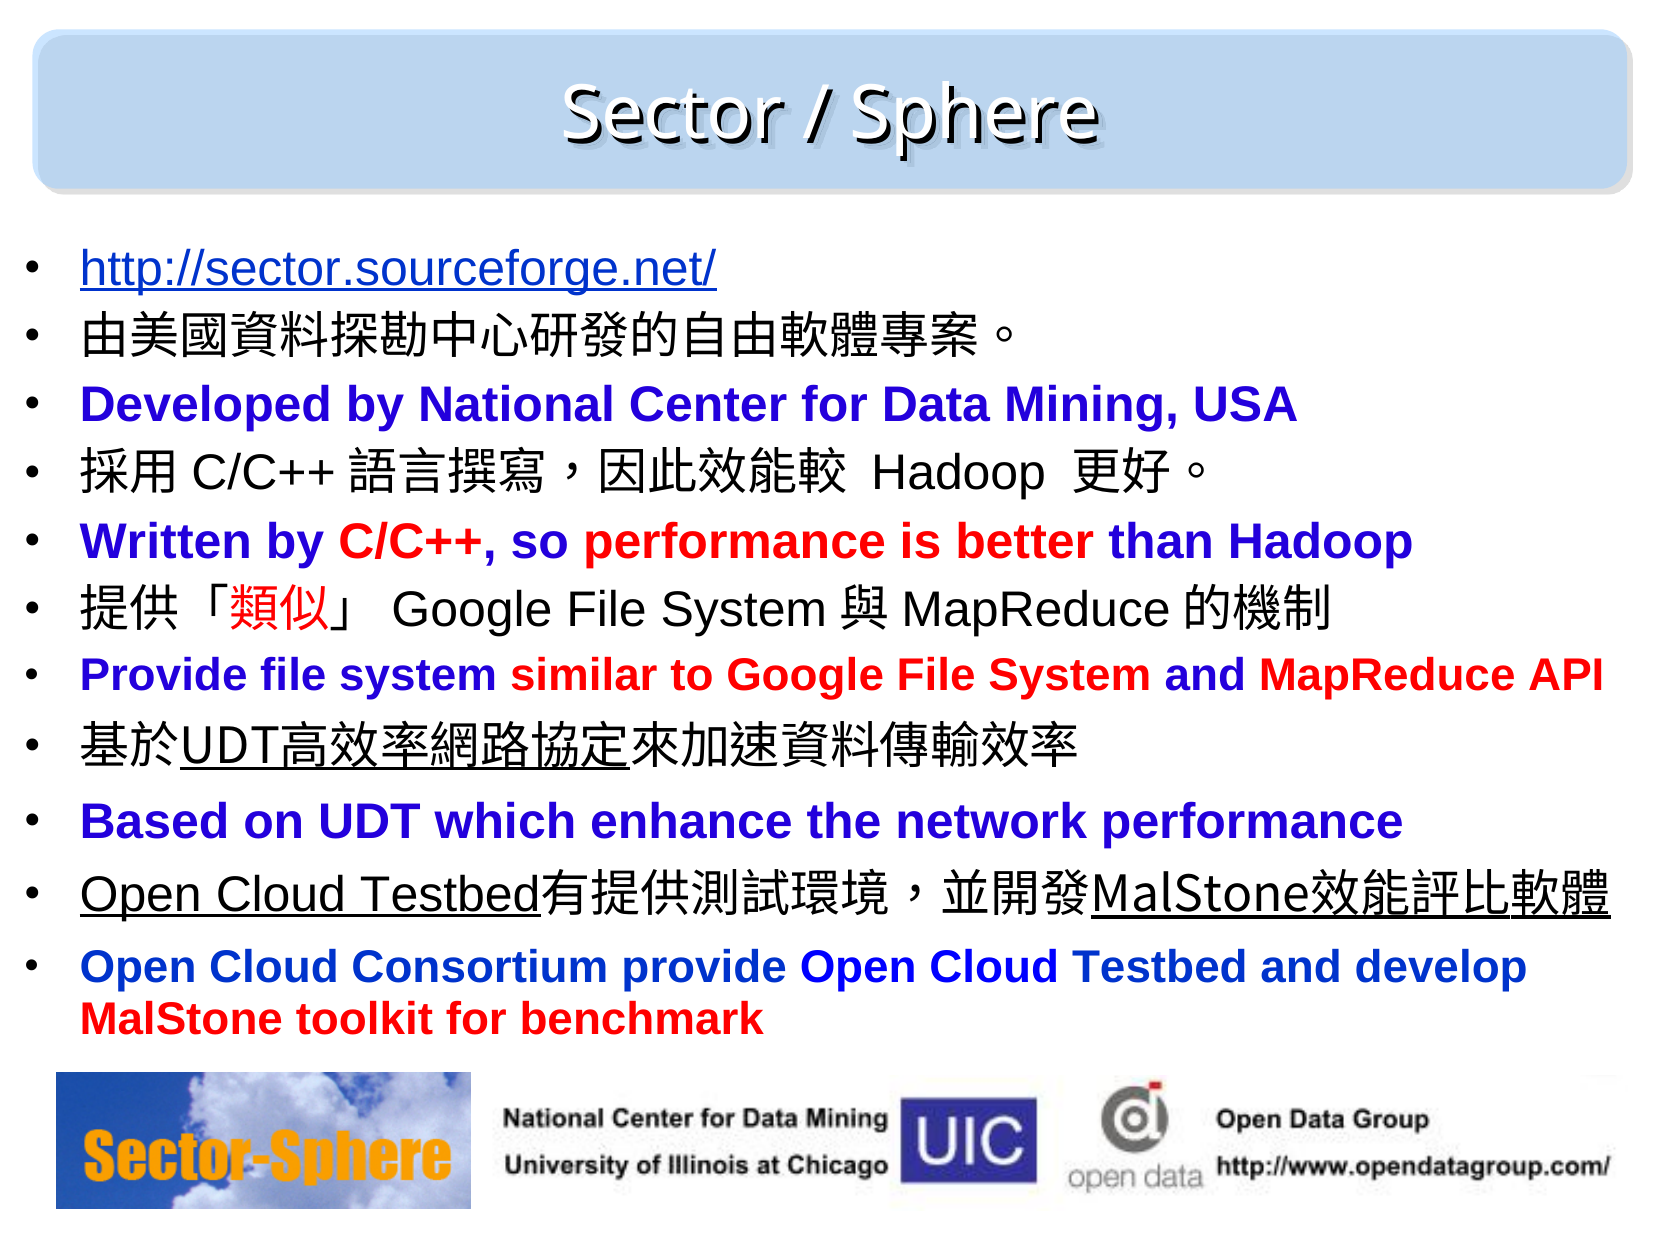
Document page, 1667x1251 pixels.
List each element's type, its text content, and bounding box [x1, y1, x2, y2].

picture [56, 1072, 471, 1209]
text_box Sector / Sphere [32, 29, 1628, 189]
text_box http://sector.sourceforge.net/ 由美國資料探勘中心研發的自由軟體專案。 Developed by National Center for Data Mining, USA 採用C/C++語言撰寫，因此效能較 Hadoop 更好。 Written by C/C++, so performance is better than Hadoop 提供「類似」Google File System與MapReduce的機制 Provide file system similar to Google File System and MapReduce API 基於UDT高效率網路協定來加速資料傳輸效率 Based on UDT which enhance the network performance Open Cloud Testbed有提供測試環境，並開發MalStone效能評比軟體 Open Cloud Consortium provide Open Cloud Testbed and develop MalStone toolkit for benchmark [23, 236, 1654, 1004]
picture [476, 1074, 1629, 1211]
